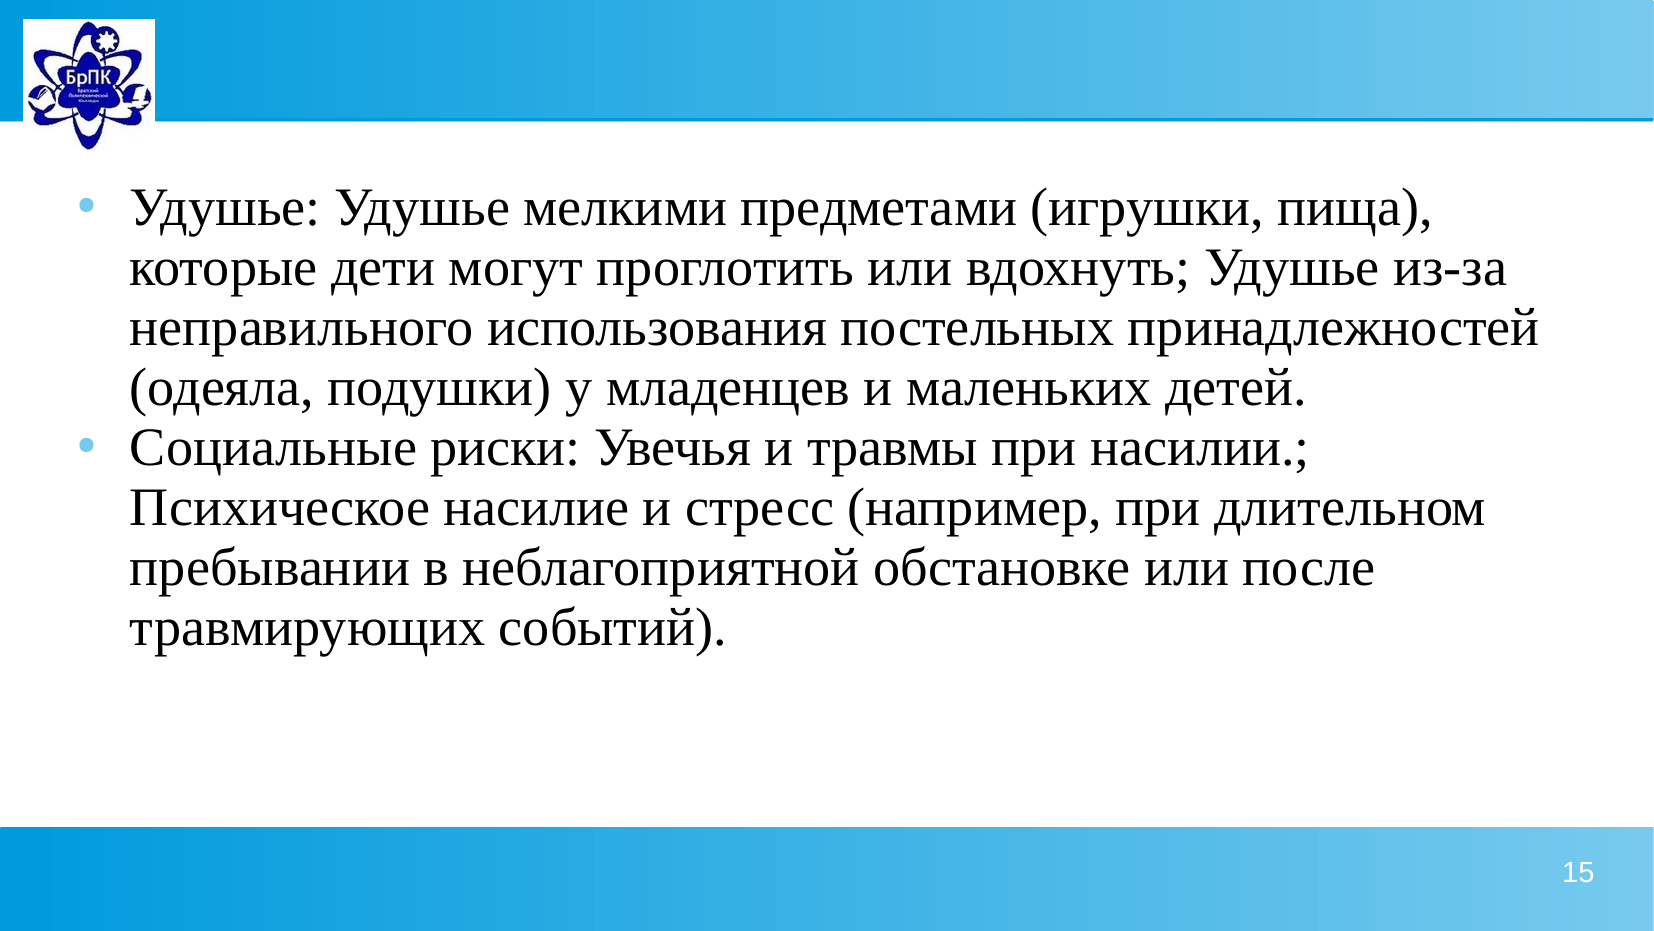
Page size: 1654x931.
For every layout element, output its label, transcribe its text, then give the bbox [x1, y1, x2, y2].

list Удушье: Удушье мелкими предметами (игрушки, пища), которые дети могут проглотить или вдохнуть; Удушье из-за неправильного использования постельных принадлежностей (одеяла, подушки) у младенцев и маленьких детей. Социальные риски: Увечья и травмы при насилии.; Психическое насилие и стресс (например, при длительном пребывании в неблагоприятной обстановке или после травмирующих событий). [59, 177, 1595, 768]
picture [23, 20, 155, 151]
